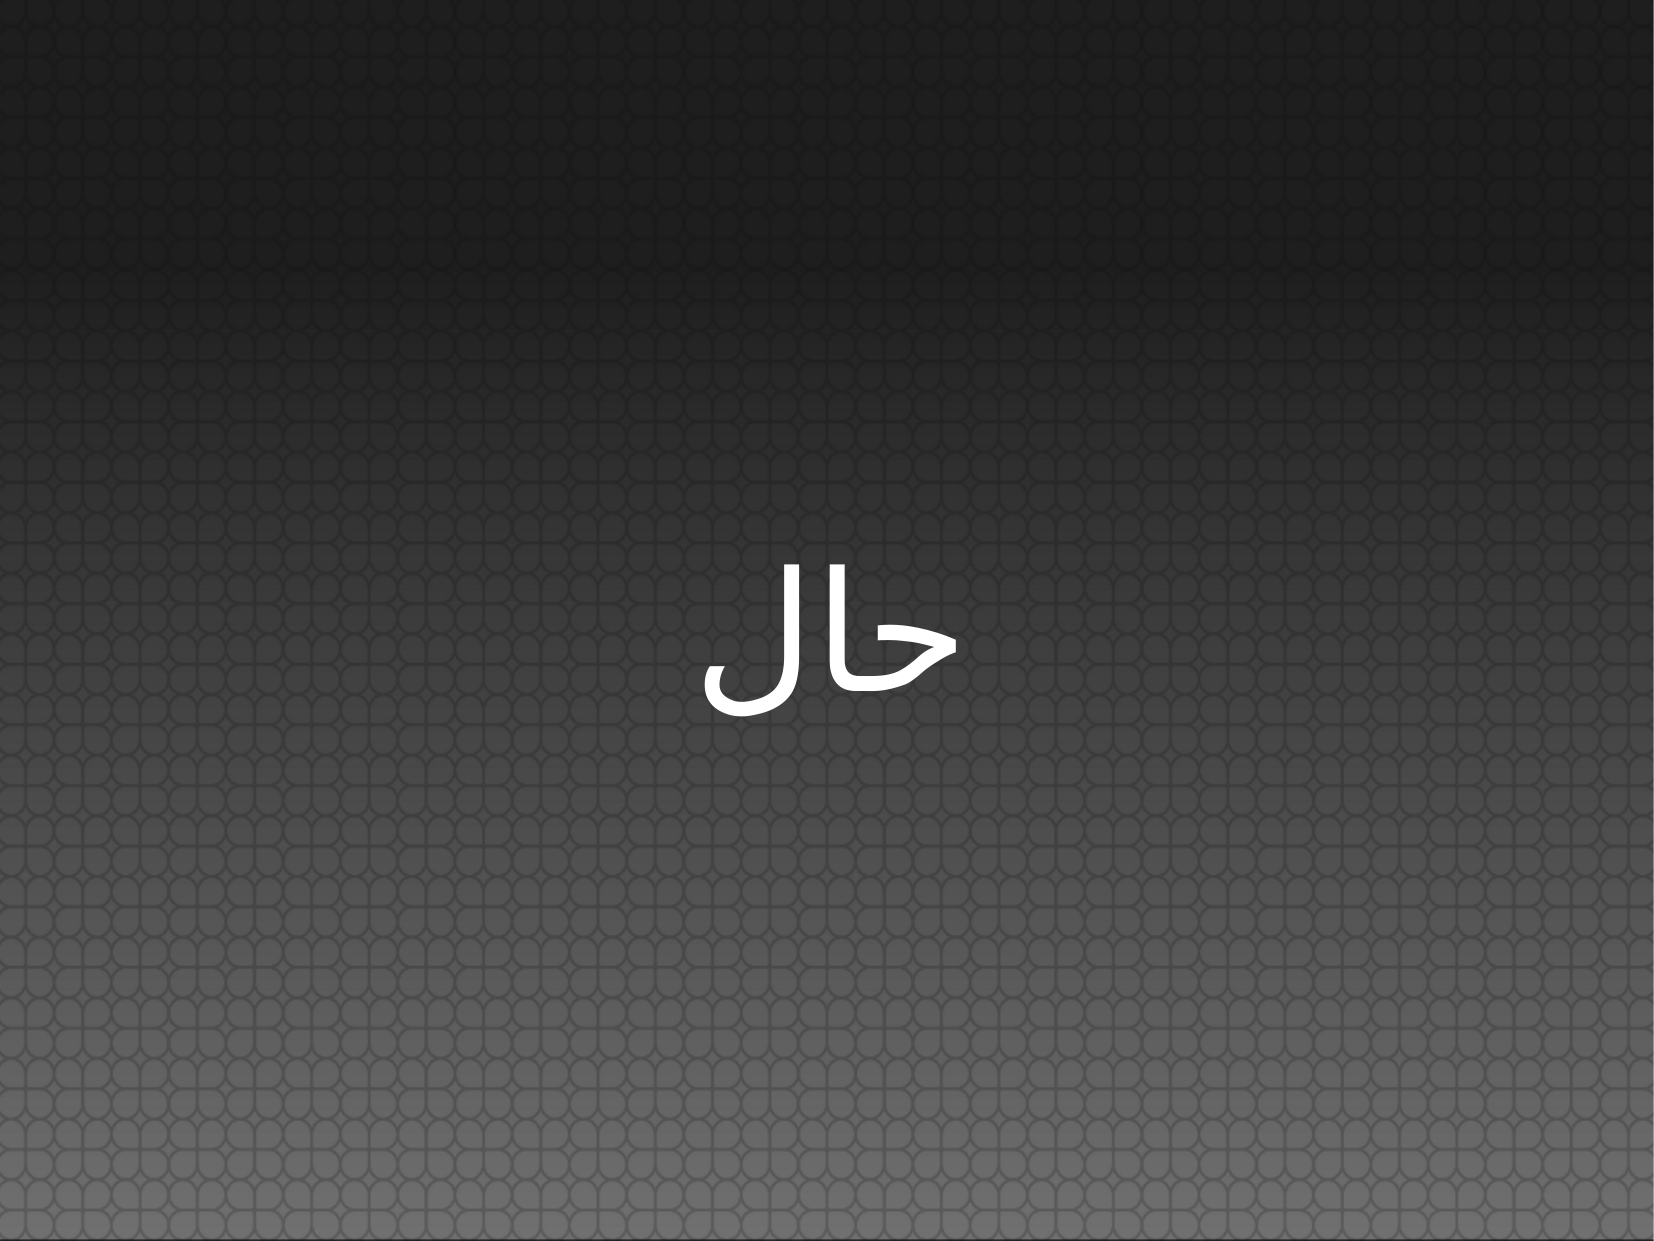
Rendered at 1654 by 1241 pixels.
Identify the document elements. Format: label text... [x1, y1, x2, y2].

title حال [86, 550, 1576, 718]
picture [0, 0, 1654, 1241]
